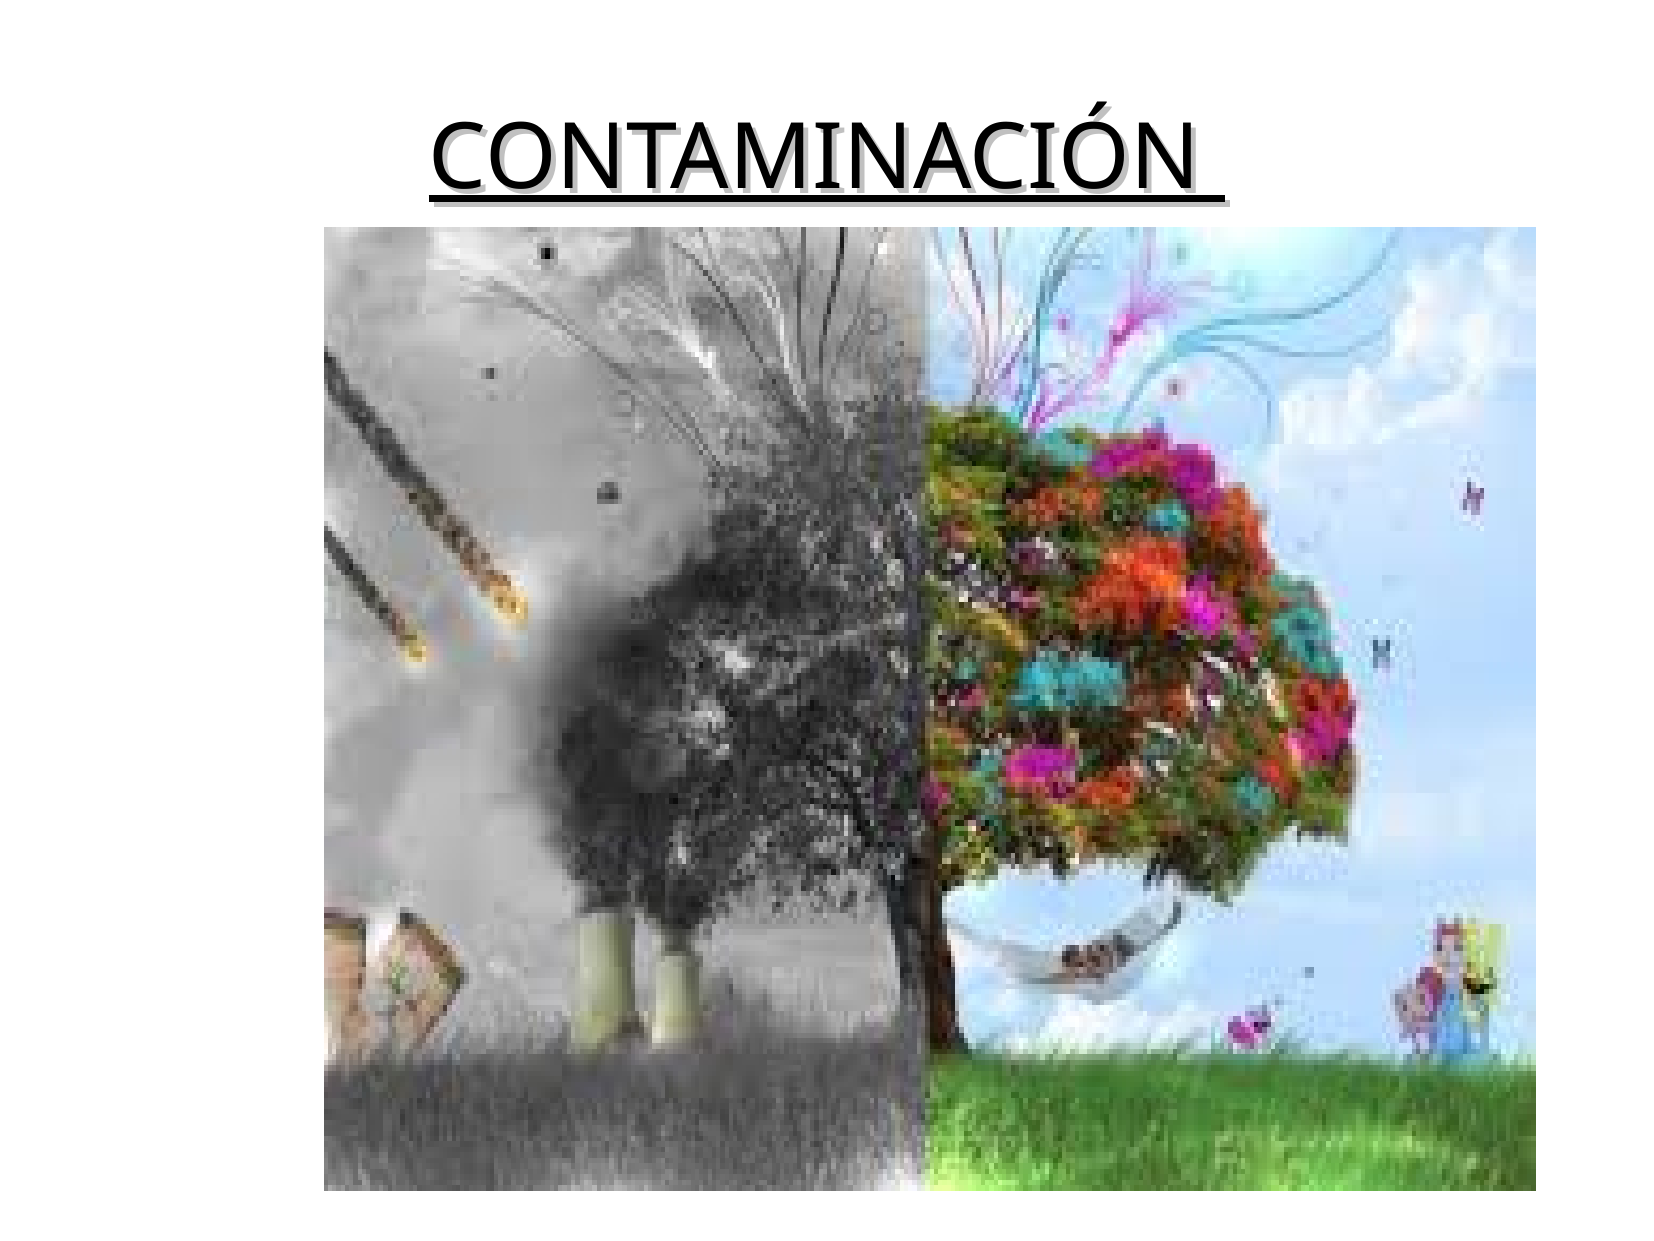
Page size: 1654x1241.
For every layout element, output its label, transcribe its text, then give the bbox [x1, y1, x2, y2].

picture [324, 227, 1536, 1191]
title CONTAMINACIÓN [82, 56, 1571, 250]
